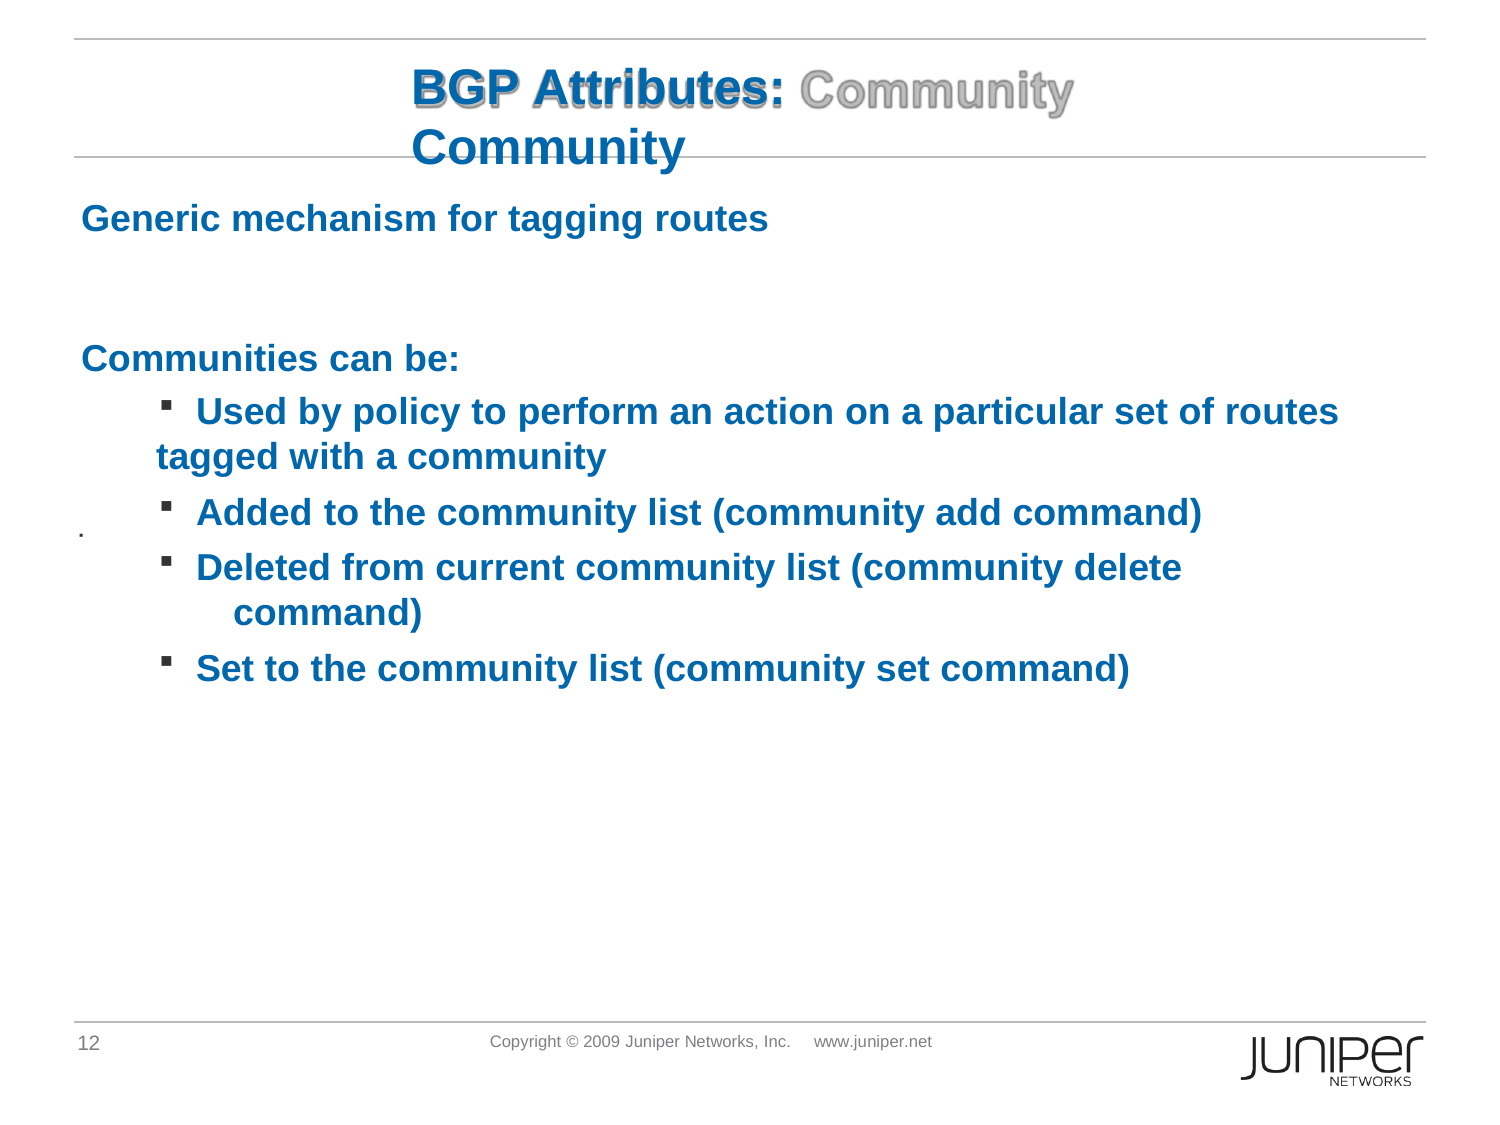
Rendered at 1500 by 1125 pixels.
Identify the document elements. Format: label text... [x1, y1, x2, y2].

text_box Generic mechanism for tagging routes Communities can be: Used by policy to perform an action on a particular set of routes tagged with a community Added to the community list (community add command) Deleted from current community list (community delete command) Set to the community list (community set command) [78, 194, 1344, 646]
text_box [532, 142, 541, 152]
text_box [380, 40, 1107, 152]
text_box [503, 142, 512, 152]
text_box BGP Attributes: Community [409, 54, 1075, 117]
text_box Copyright © 2009 Juniper Networks, Inc. www.juniper.net [488, 1031, 935, 1053]
text_box [456, 142, 468, 152]
text_box [607, 142, 618, 152]
text_box 10 [73, 1029, 105, 1056]
text_box [548, 142, 557, 152]
text_box [487, 142, 496, 152]
